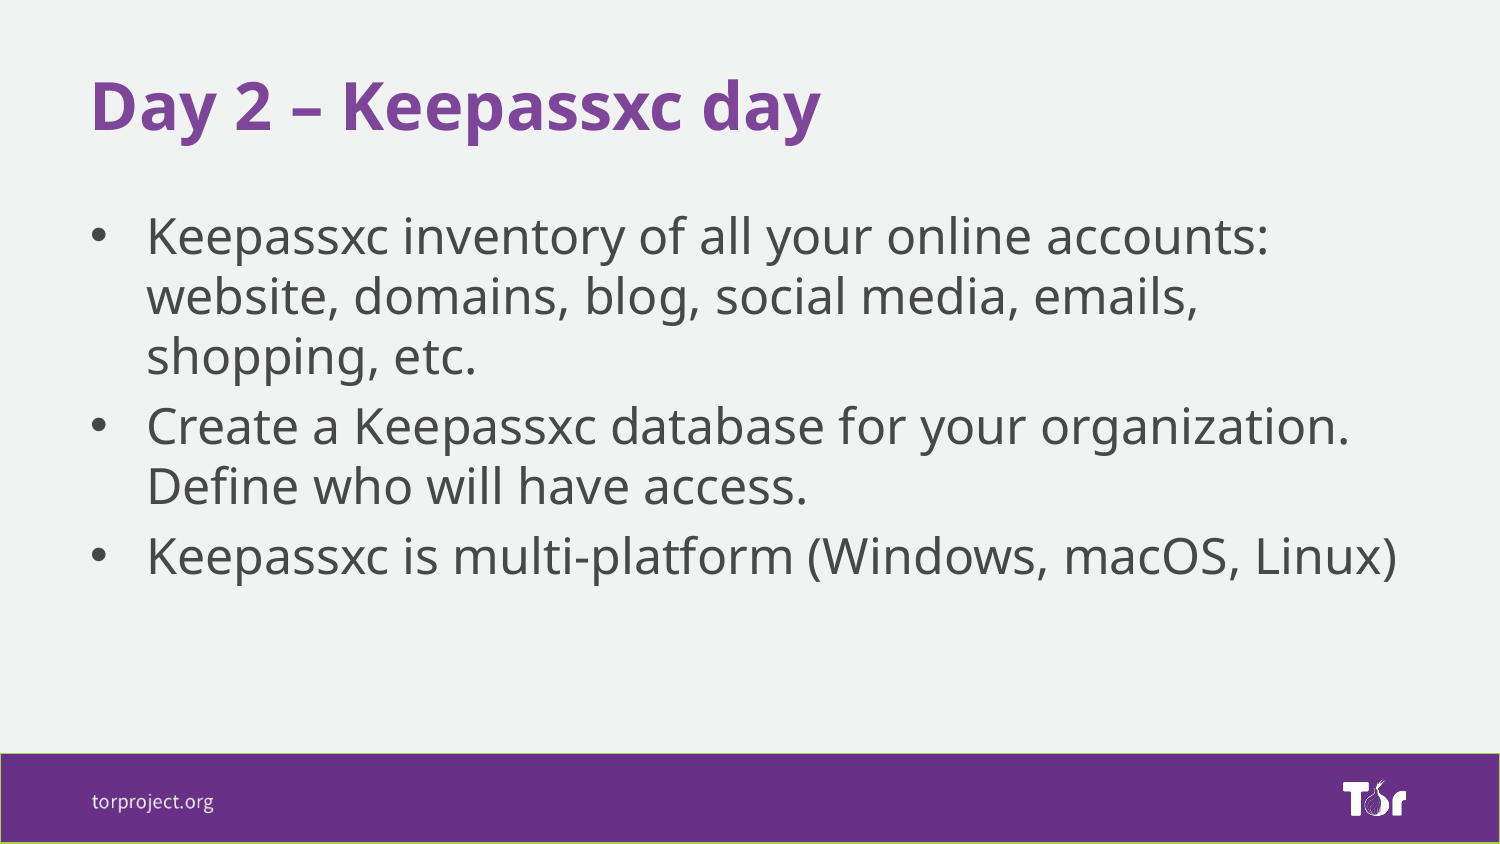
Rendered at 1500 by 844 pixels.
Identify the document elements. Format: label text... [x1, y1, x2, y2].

picture [75, 780, 604, 821]
text_box Day 2 – Keepassxc day [74, 33, 1425, 174]
picture [1343, 778, 1406, 816]
text_box Keepassxc inventory of all your online accounts: website, domains, blog, social media, emails, shopping, etc. Create a Keepassxc database for your organization. Define who will have access. Keepassxc is multi-platform (Windows, macOS, Linux) [74, 196, 1425, 754]
